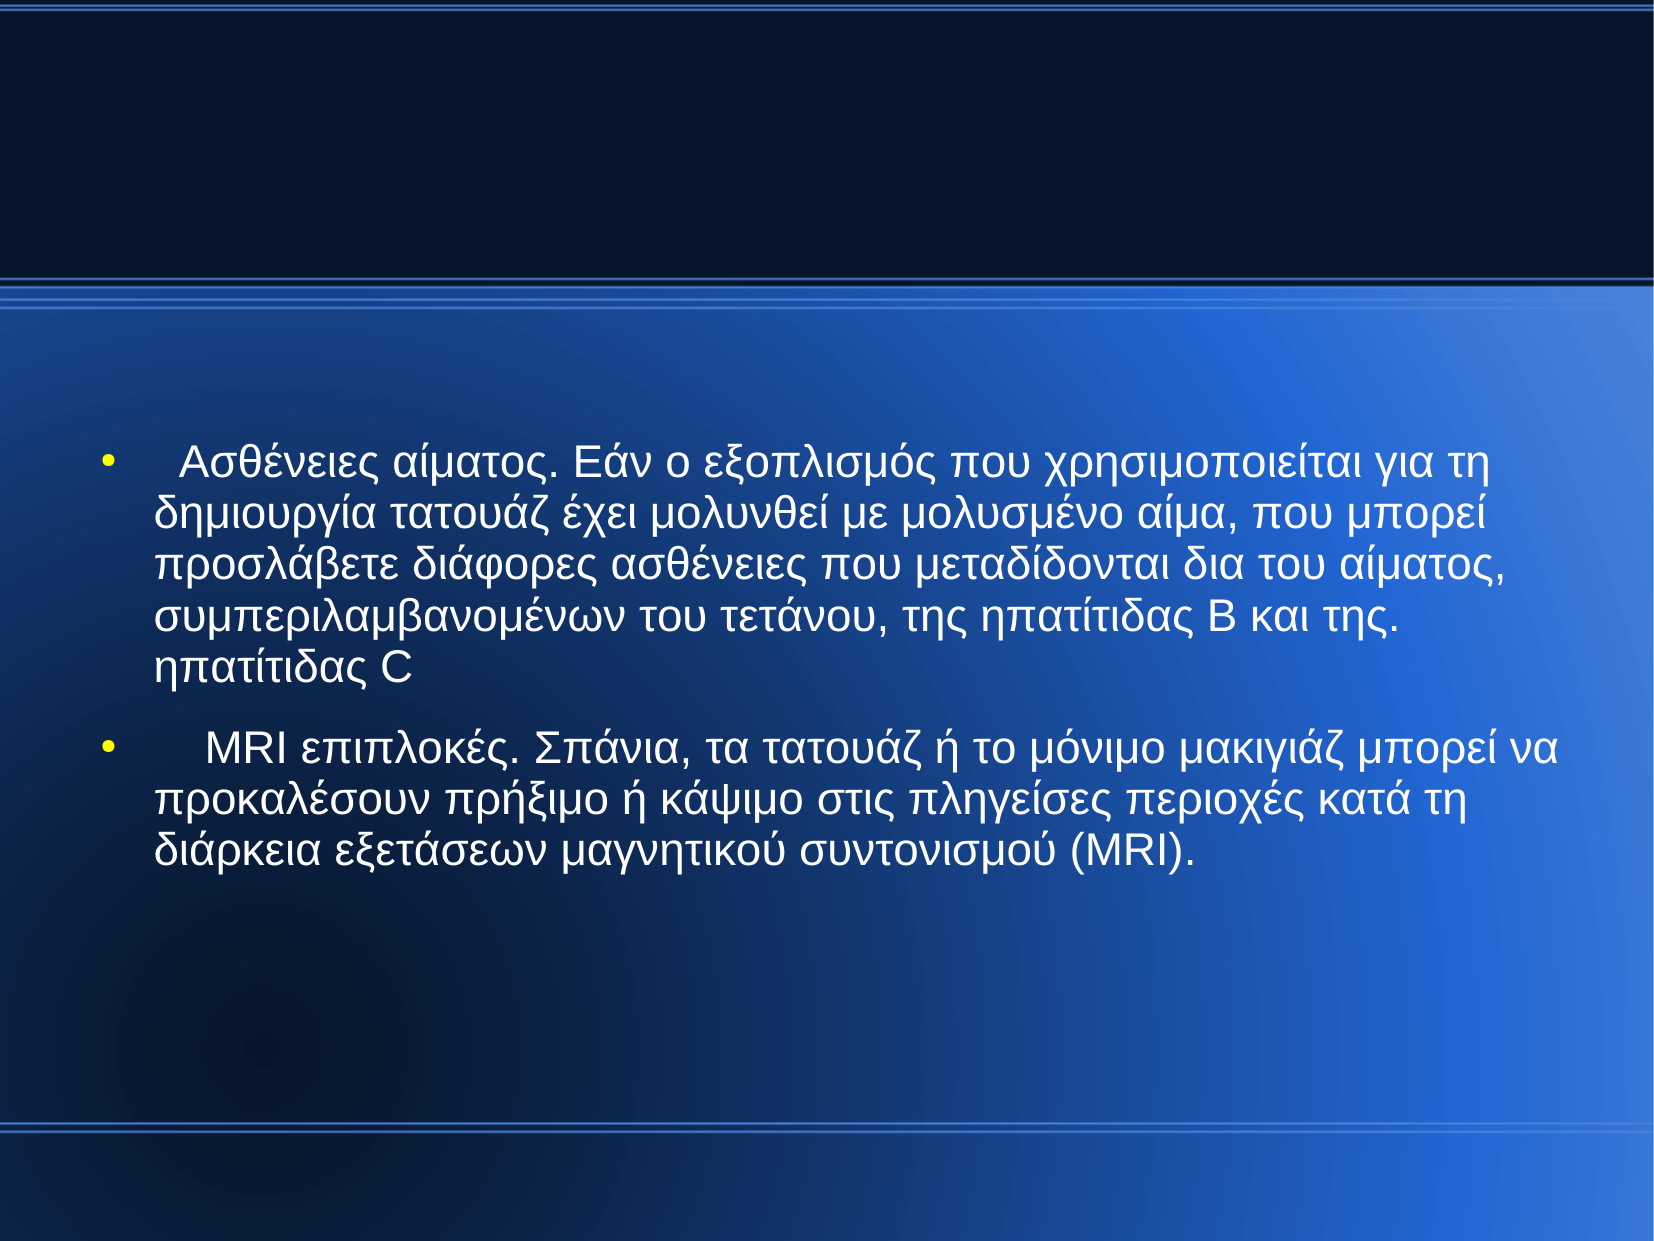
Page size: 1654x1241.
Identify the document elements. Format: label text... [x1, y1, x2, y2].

picture [0, 0, 1654, 1241]
list Ασθένειες αίματος. Εάν ο εξοπλισμός που χρησιμοποιείται για τη δημιουργία τατουάζ έχει μολυνθεί με μολυσμένο αίμα, που μπορεί προσλάβετε διάφορες ασθένειες που μεταδίδονται δια του αίματος, συμπεριλαμβανομένων του τετάνου, της ηπατίτιδας Β και της. ηπατίτιδας C MRI επιπλοκές. Σπάνια, τα τατουάζ ή το μόνιμο μακιγιάζ μπορεί να προκαλέσουν πρήξιμο ή κάψιμο στις πληγείσες περιοχές κατά τη διάρκεια εξετάσεων μαγνητικού συντονισμού (MRI). [82, 355, 1571, 1058]
